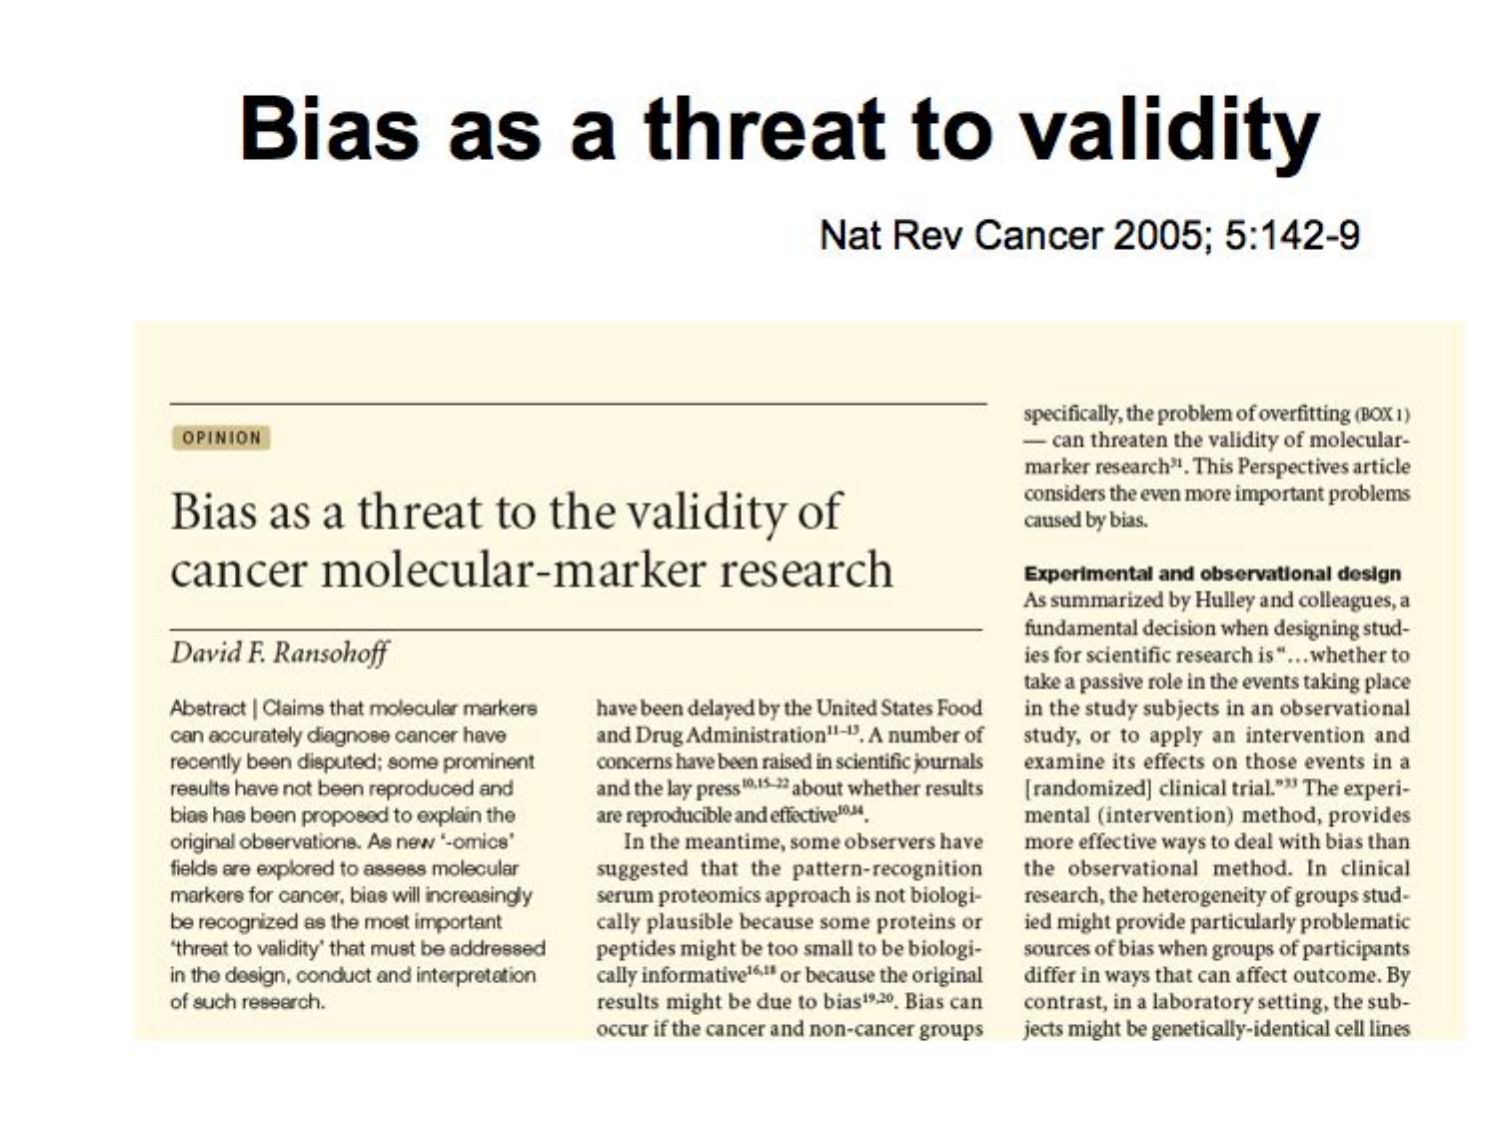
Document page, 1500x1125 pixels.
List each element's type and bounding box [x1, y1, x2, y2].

text_box [62, 34, 1500, 1113]
